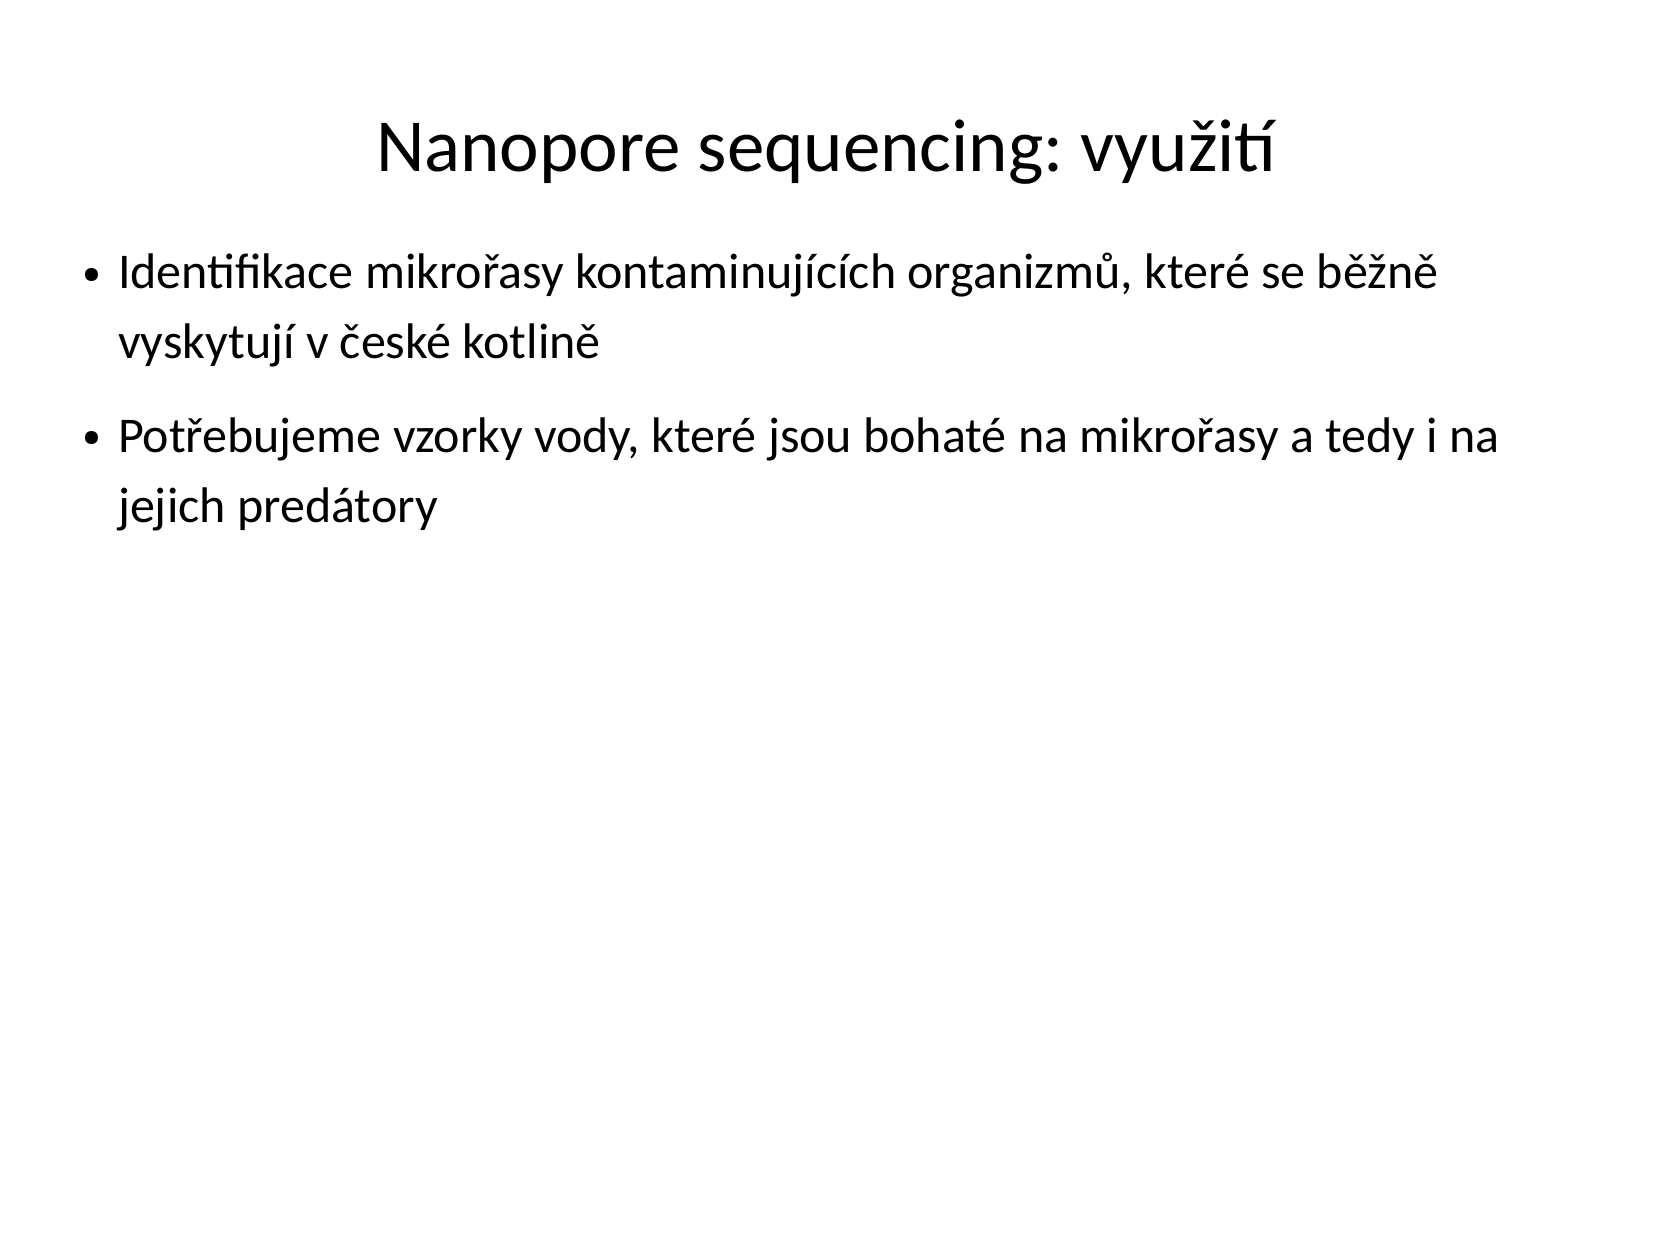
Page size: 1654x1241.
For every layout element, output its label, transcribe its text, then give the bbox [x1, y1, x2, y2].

subtitle Identifikace mikrořasy kontaminujících organizmů, které se běžně vyskytují v české kotlině Potřebujeme vzorky vody, které jsou bohaté na mikrořasy a tedy i na jejich predátory [82, 231, 1619, 951]
title Nanopore sequencing: využití [82, 49, 1571, 231]
